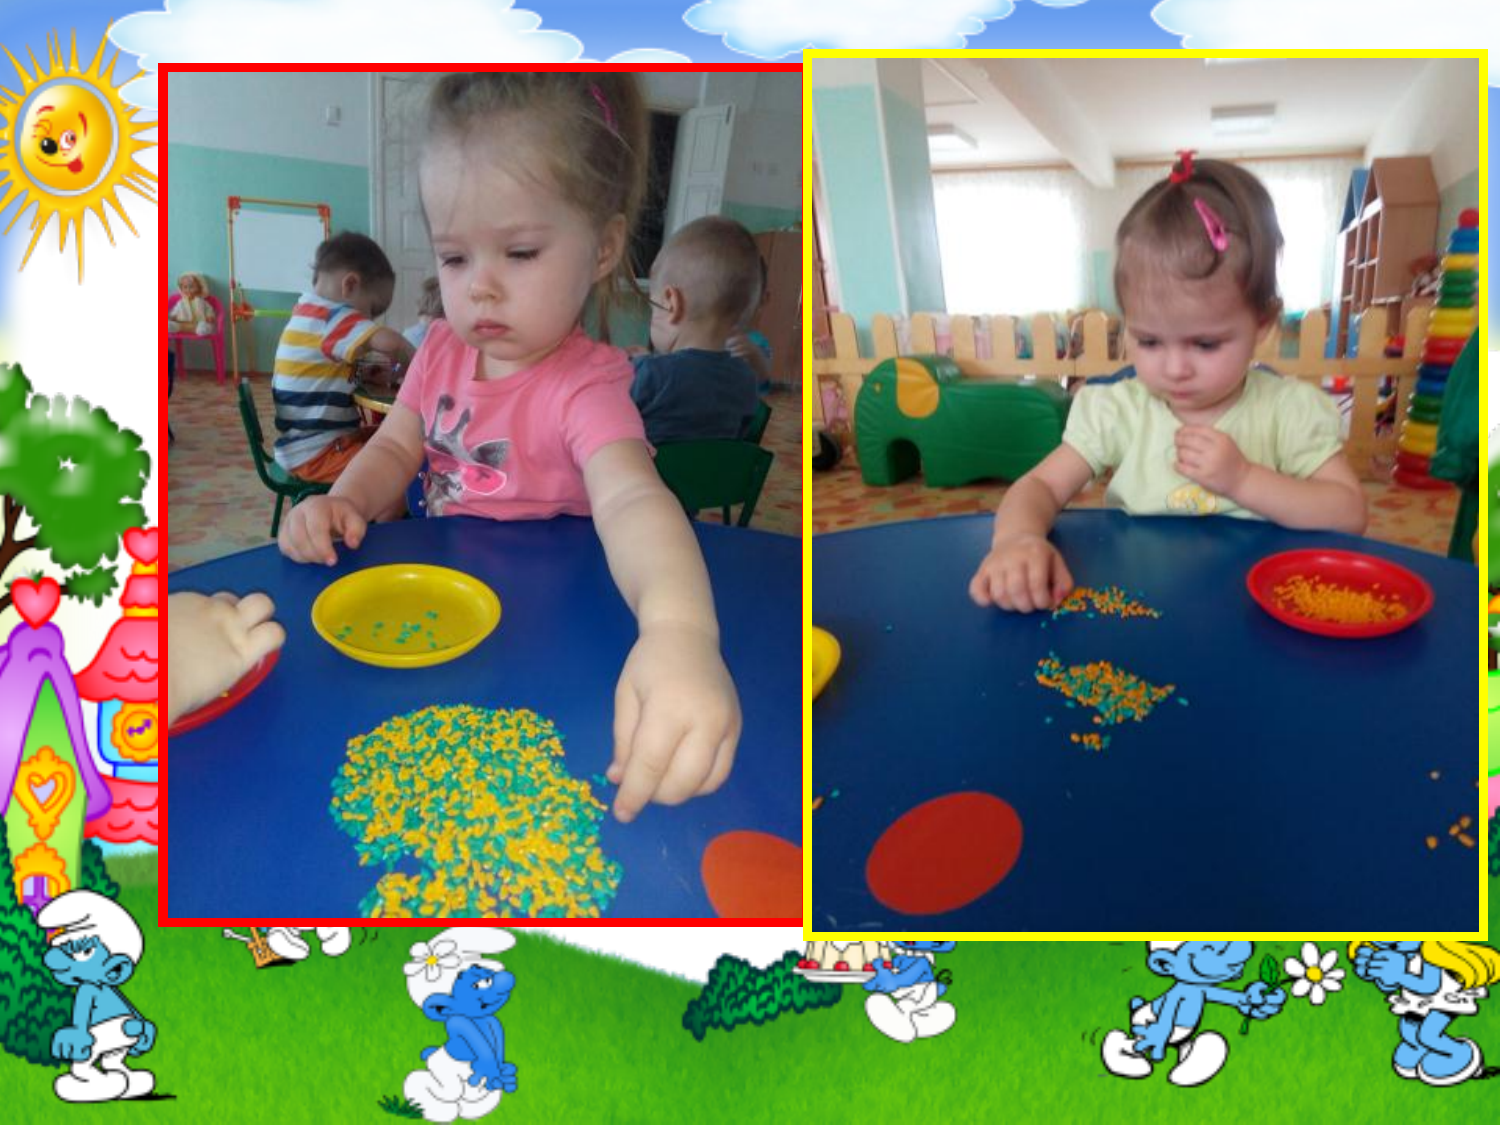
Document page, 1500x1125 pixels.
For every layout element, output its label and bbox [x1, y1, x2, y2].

picture [812, 58, 1479, 932]
picture [167, 72, 803, 919]
